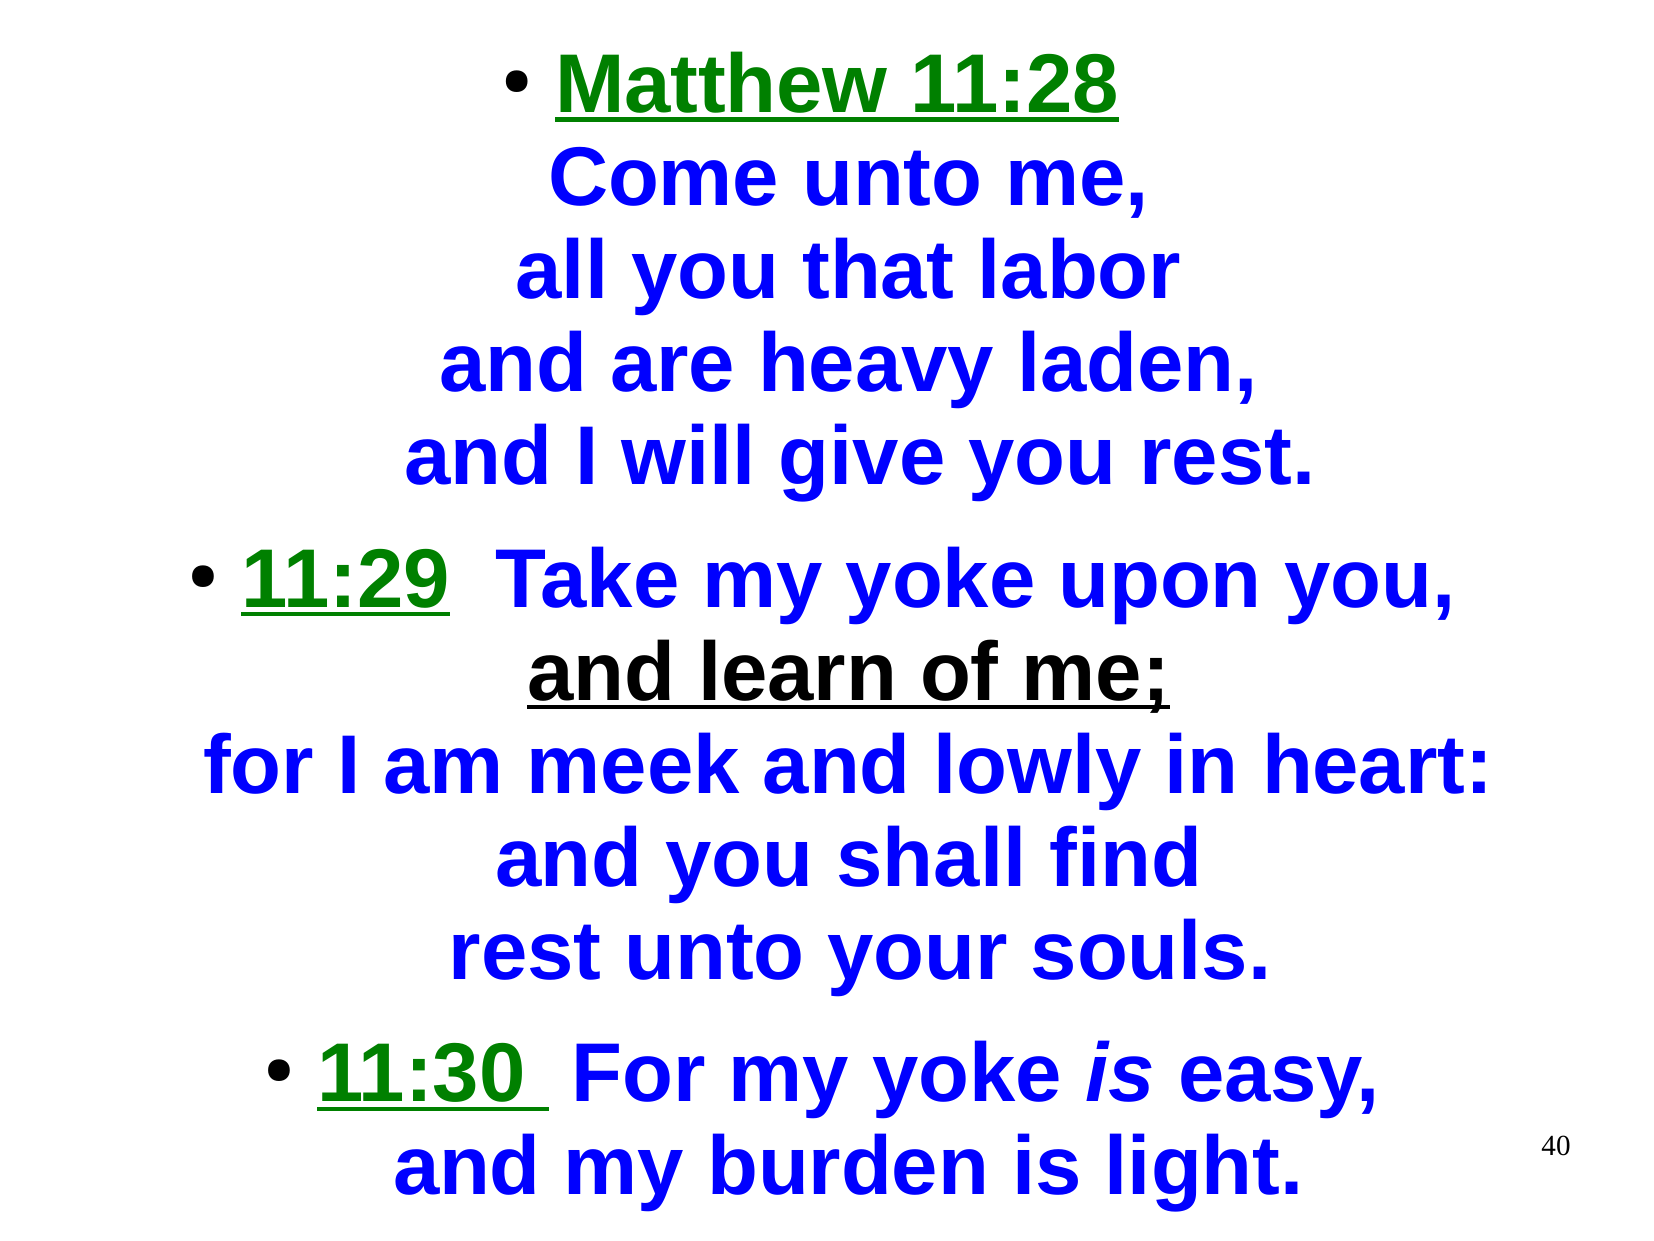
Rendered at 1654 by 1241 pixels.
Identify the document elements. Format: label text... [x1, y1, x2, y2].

list Matthew 11:28 Come unto me, all you that labor and are heavy laden, and I will give you rest. 11:29 Take my yoke upon you, and learn of me; for I am meek and lowly in heart: and you shall find rest unto your souls. 11:30 For my yoke is easy, and my burden is light. [37, 37, 1613, 1238]
